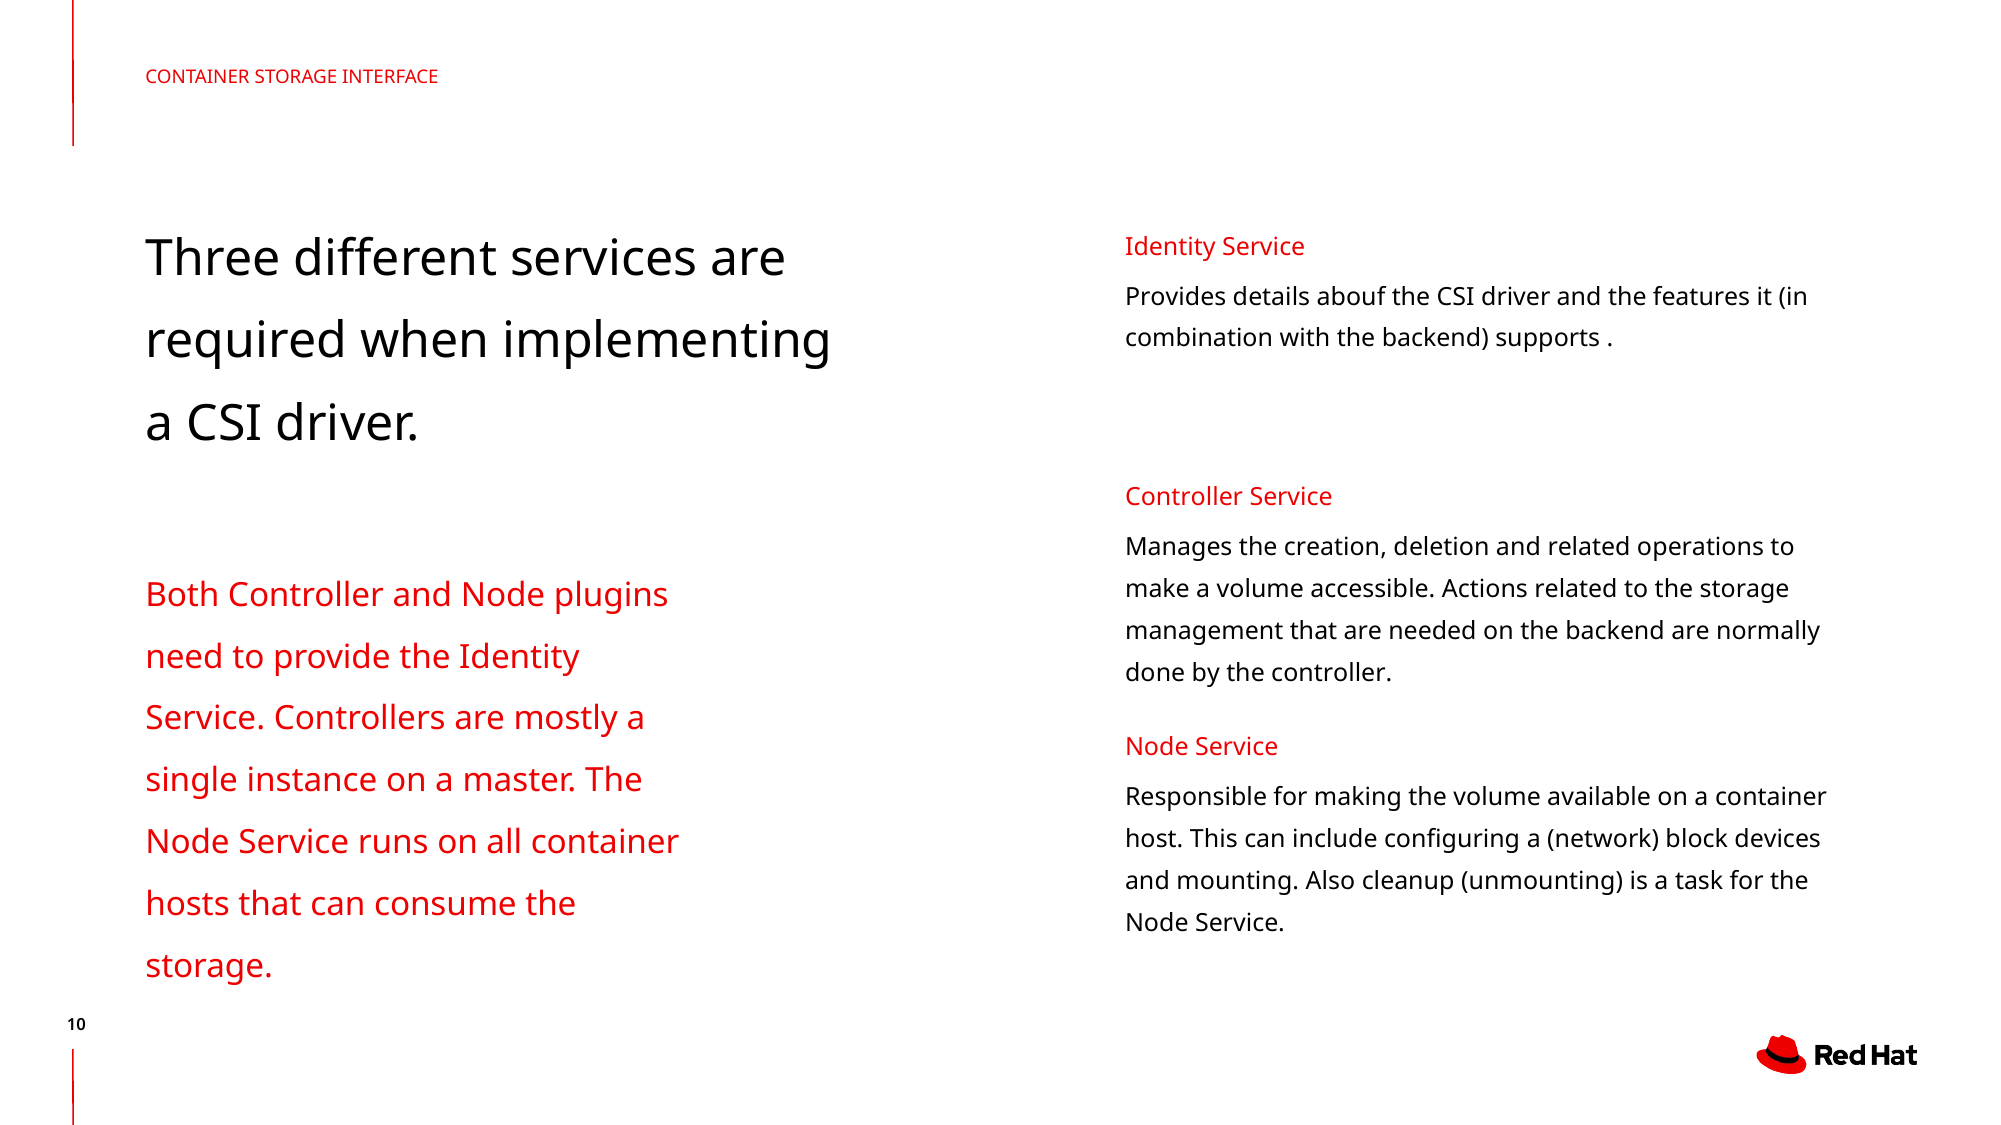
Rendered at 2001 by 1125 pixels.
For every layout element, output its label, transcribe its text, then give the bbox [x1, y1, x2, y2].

text_box Manages the creation, deletion and related operations to make a volume accessible. Actions related to the storage management that are needed on the backend are normally done by the controller. [1124, 518, 1858, 651]
text_box Node Service [1124, 703, 1890, 761]
picture [1756, 1035, 1917, 1074]
text_box Responsible for making the volume available on a container host. This can include configuring a (network) block devices and mounting. Also cleanup (unmounting) is a task for the Node Service. [1124, 768, 1858, 901]
text_box Controller Service [1124, 453, 1890, 511]
text_box CONTAINER STORAGE INTERFACE [73, 9, 918, 143]
title Three different services are required when implementing a CSI driver. [145, 202, 836, 528]
text_box Provides details abouf the CSI driver and the features it (in combination with the backend) supports . [1124, 268, 1858, 400]
text_box Identity Service [1124, 203, 1890, 261]
title Both Controller and Node plugins need to provide the Identity Service. Controllers are mostly a single instance on a master. The Node Service runs on all container hosts that can consume the storage. [145, 550, 692, 876]
